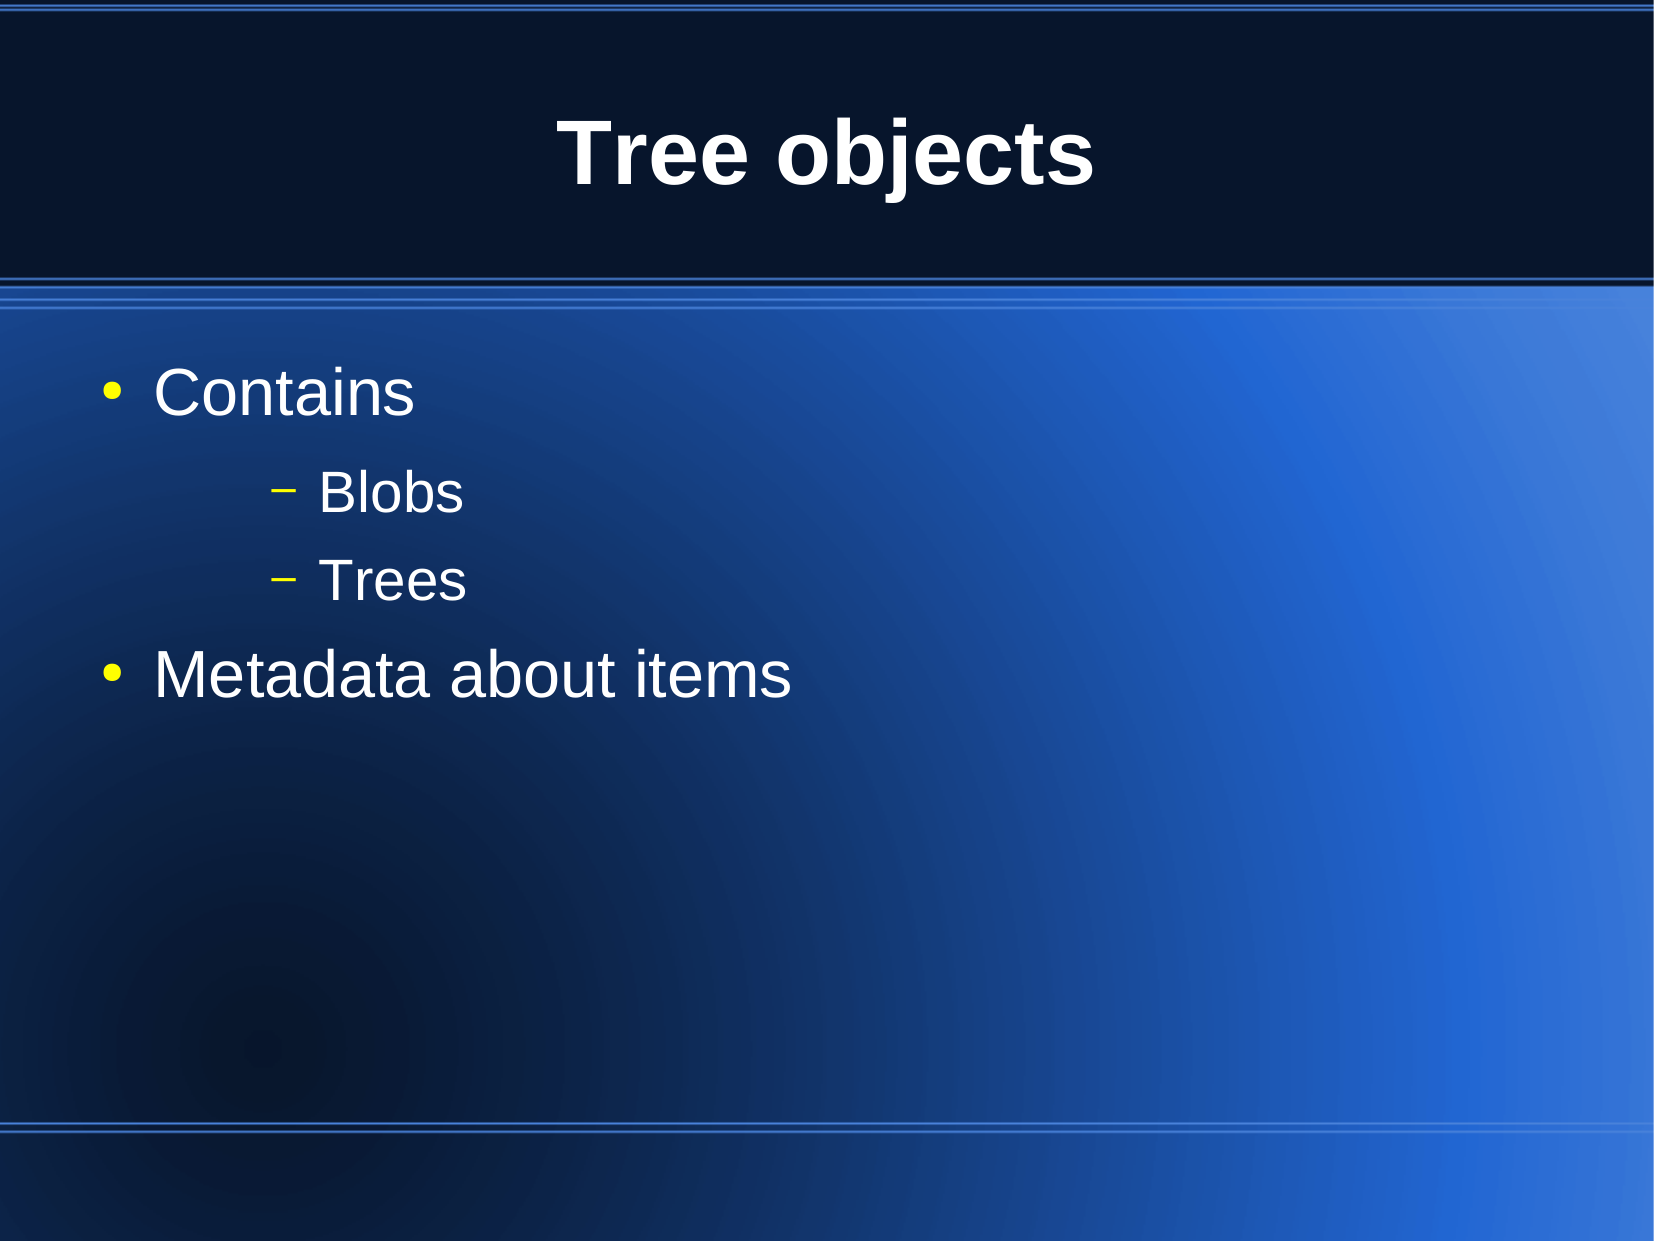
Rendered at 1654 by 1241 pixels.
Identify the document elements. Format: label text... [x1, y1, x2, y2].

picture [0, 0, 1654, 1241]
list Contains Blobs Trees Metadata about items [82, 355, 1571, 1043]
title Tree objects [82, 56, 1571, 250]
